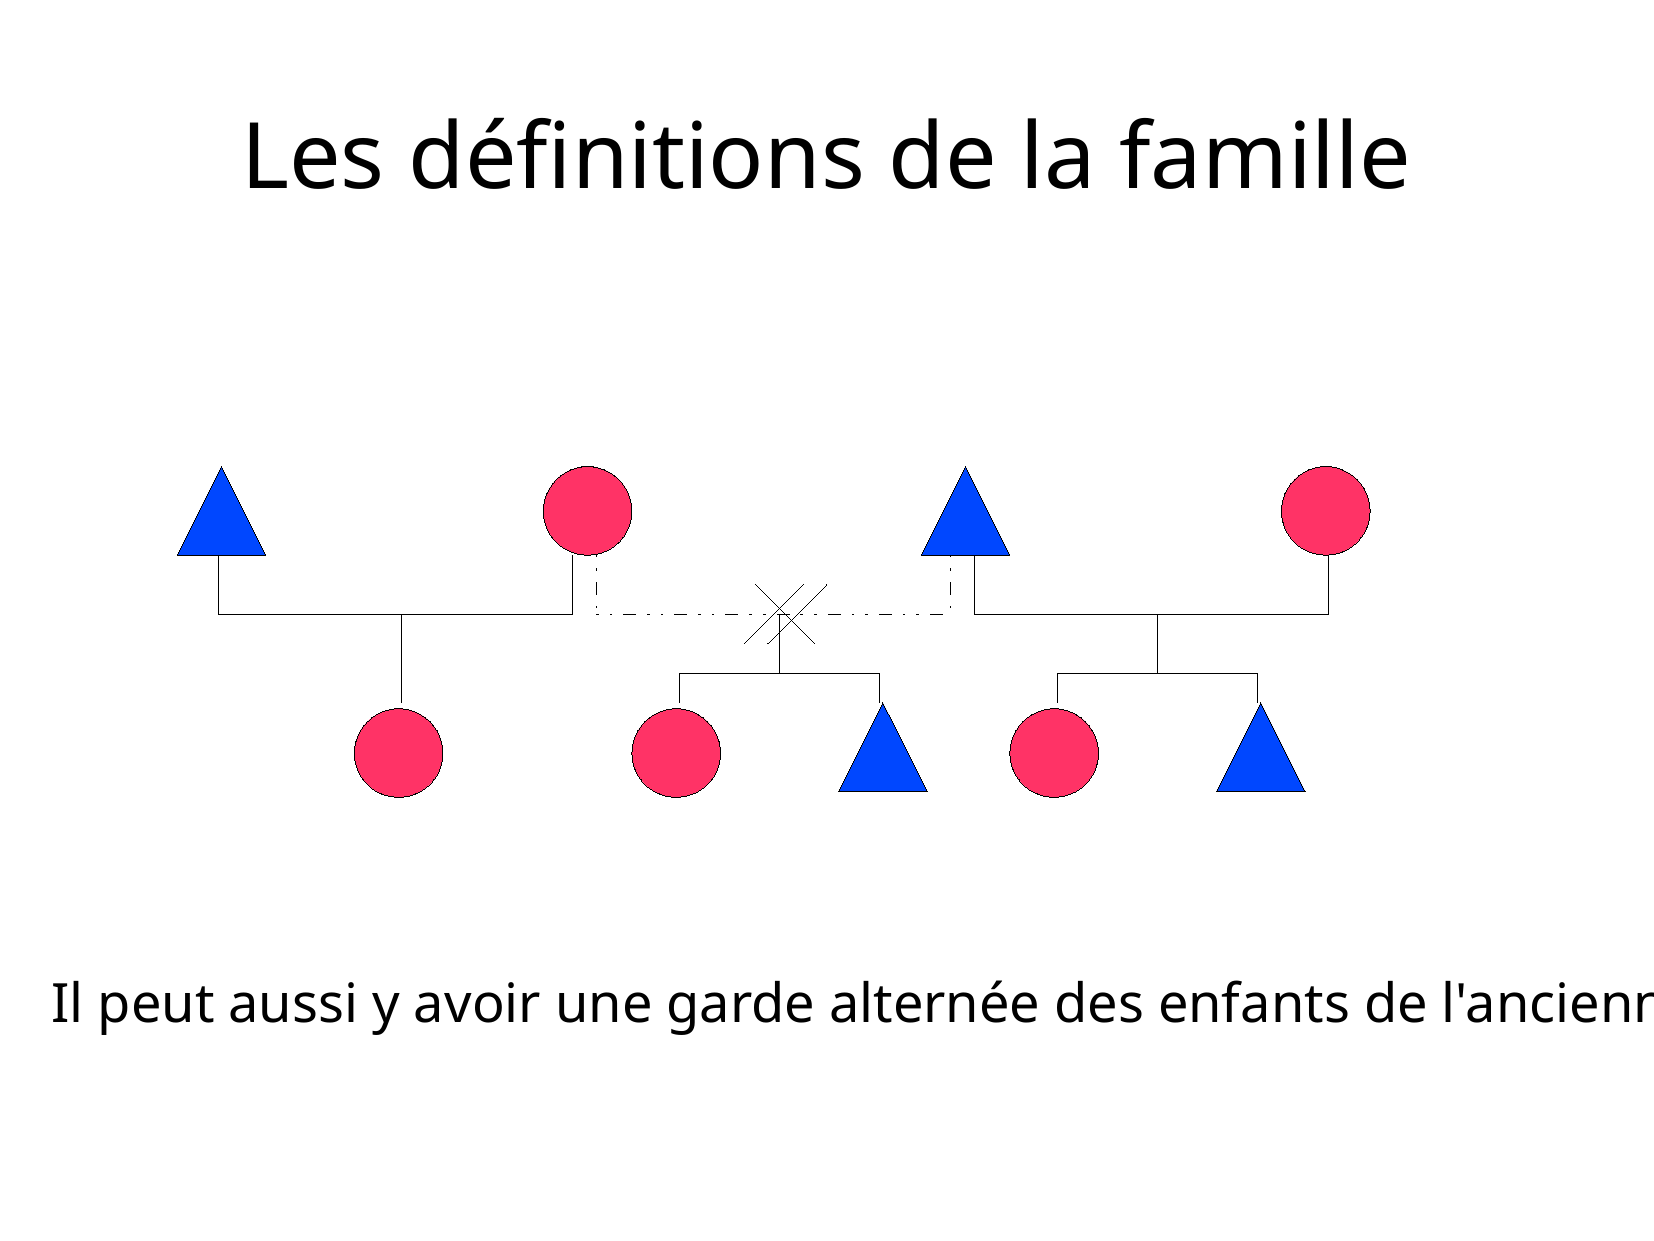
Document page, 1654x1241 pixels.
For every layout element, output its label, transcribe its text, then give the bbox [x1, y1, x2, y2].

text_box [354, 708, 443, 798]
text_box Il peut aussi y avoir une garde alternée des enfants de l'ancienne union. [36, 962, 1623, 1040]
text_box [543, 466, 632, 556]
text_box [177, 466, 266, 556]
text_box [838, 702, 928, 792]
text_box [921, 466, 1010, 556]
title Les définitions de la famille [82, 56, 1571, 250]
text_box [1216, 702, 1306, 792]
text_box [1281, 466, 1371, 556]
text_box [631, 708, 721, 798]
text_box [1009, 708, 1099, 798]
